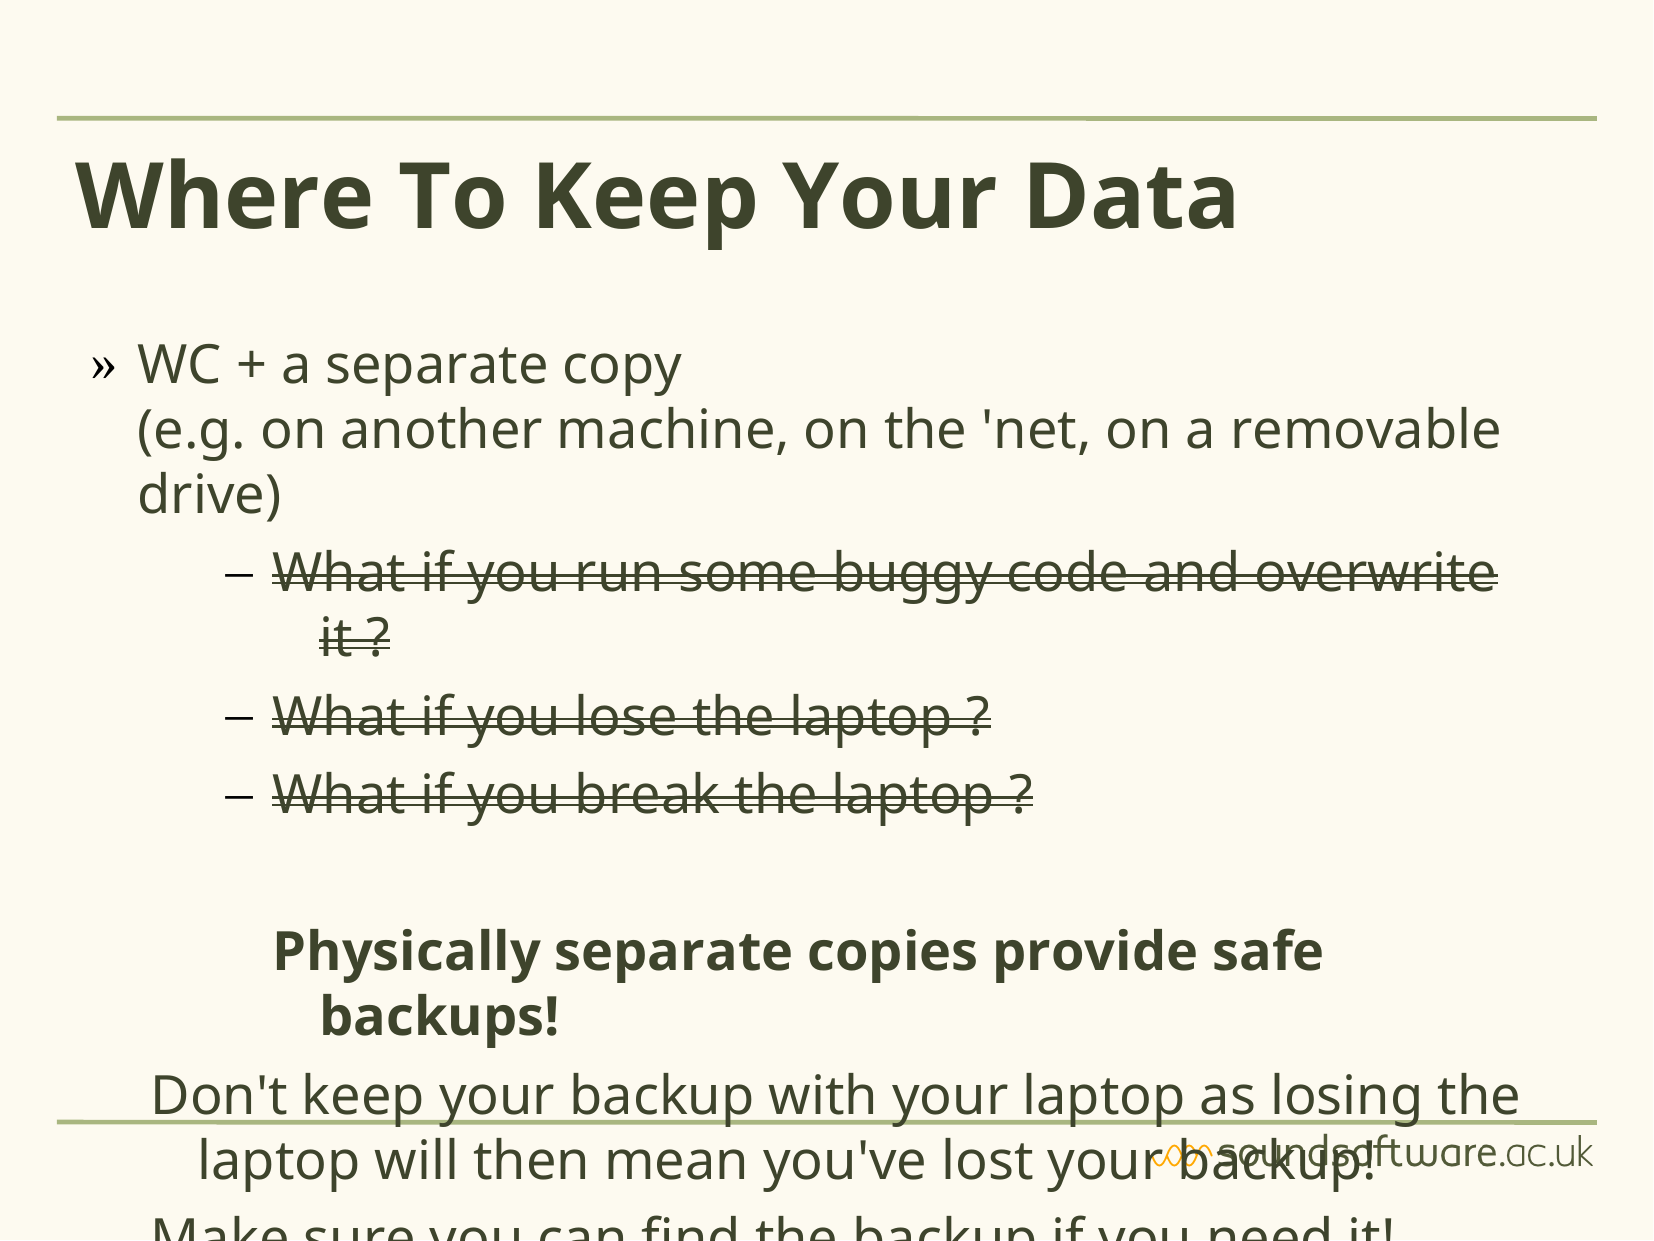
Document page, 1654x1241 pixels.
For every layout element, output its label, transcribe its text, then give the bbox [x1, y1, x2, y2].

title Where To Keep Your Data [59, 109, 1594, 274]
list WC + a separate copy (e.g. on another machine, on the 'net, on a removable drive) What if you run some buggy code and overwrite it ? What if you lose the laptop ? What if you break the laptop ? Physically separate copies provide safe backups! Don't keep your backup with your laptop as losing the laptop will then mean you've lost your backup! Make sure you can find the backup if you need it! [59, 321, 1594, 1241]
